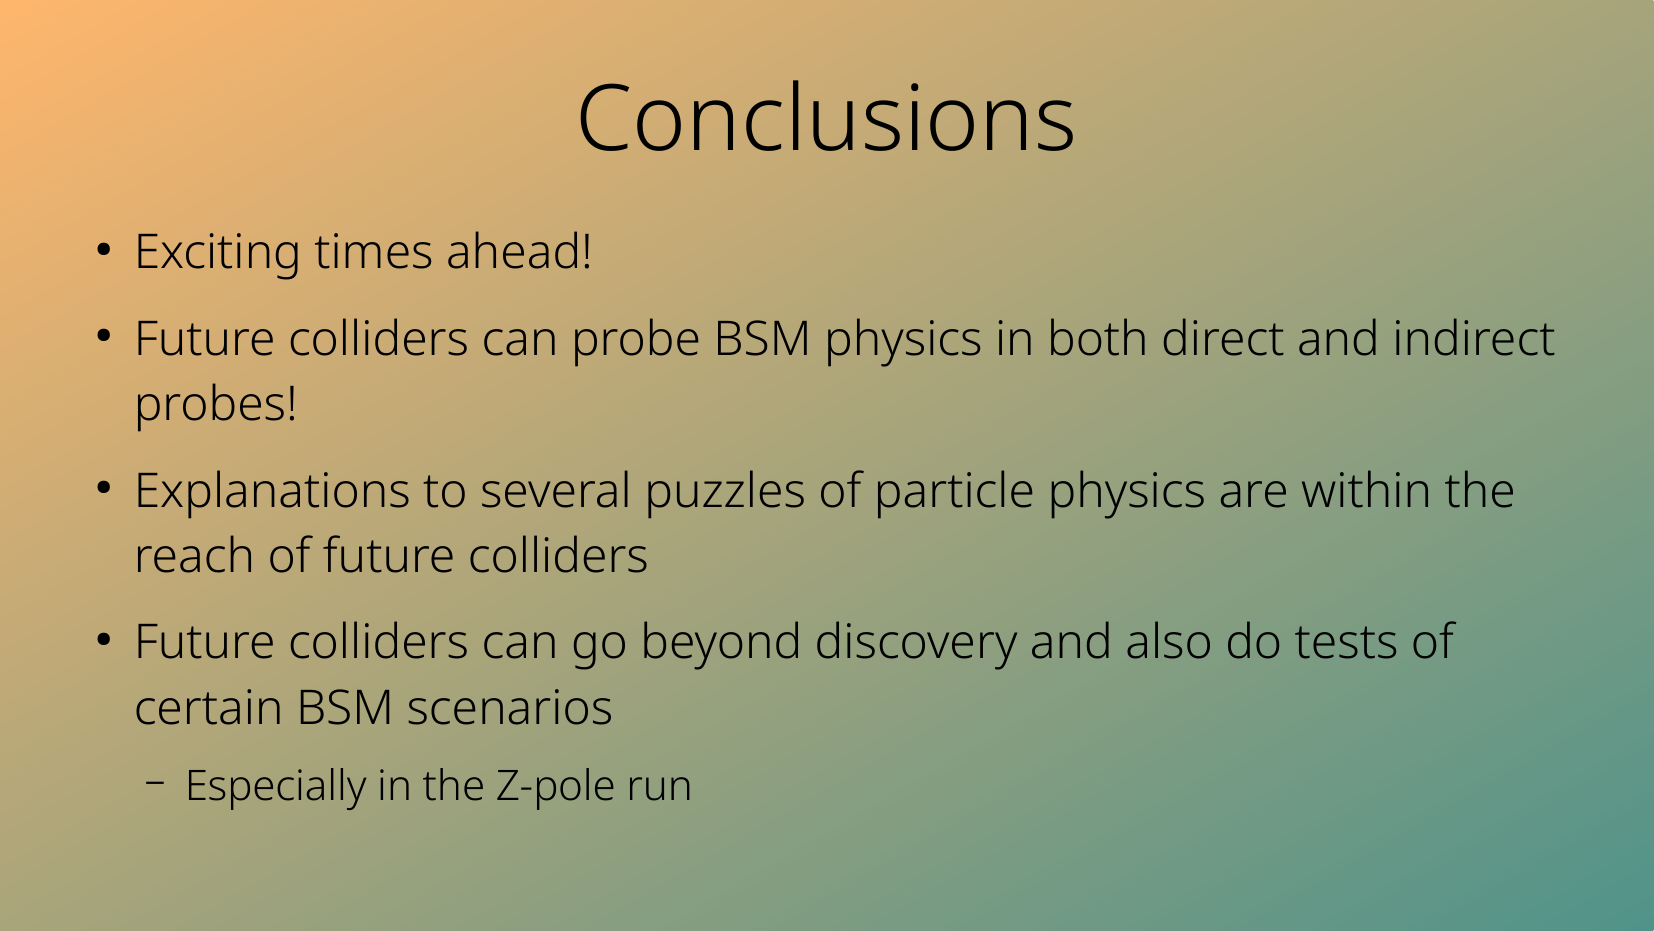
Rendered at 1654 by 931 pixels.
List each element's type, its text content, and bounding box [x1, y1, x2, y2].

title Conclusions [82, 37, 1571, 193]
list Exciting times ahead! Future colliders can probe BSM physics in both direct and indirect probes! Explanations to several puzzles of particle physics are within the reach of future colliders Future colliders can go beyond discovery and also do tests of certain BSM scenarios Especially in the Z-pole run [82, 217, 1571, 813]
